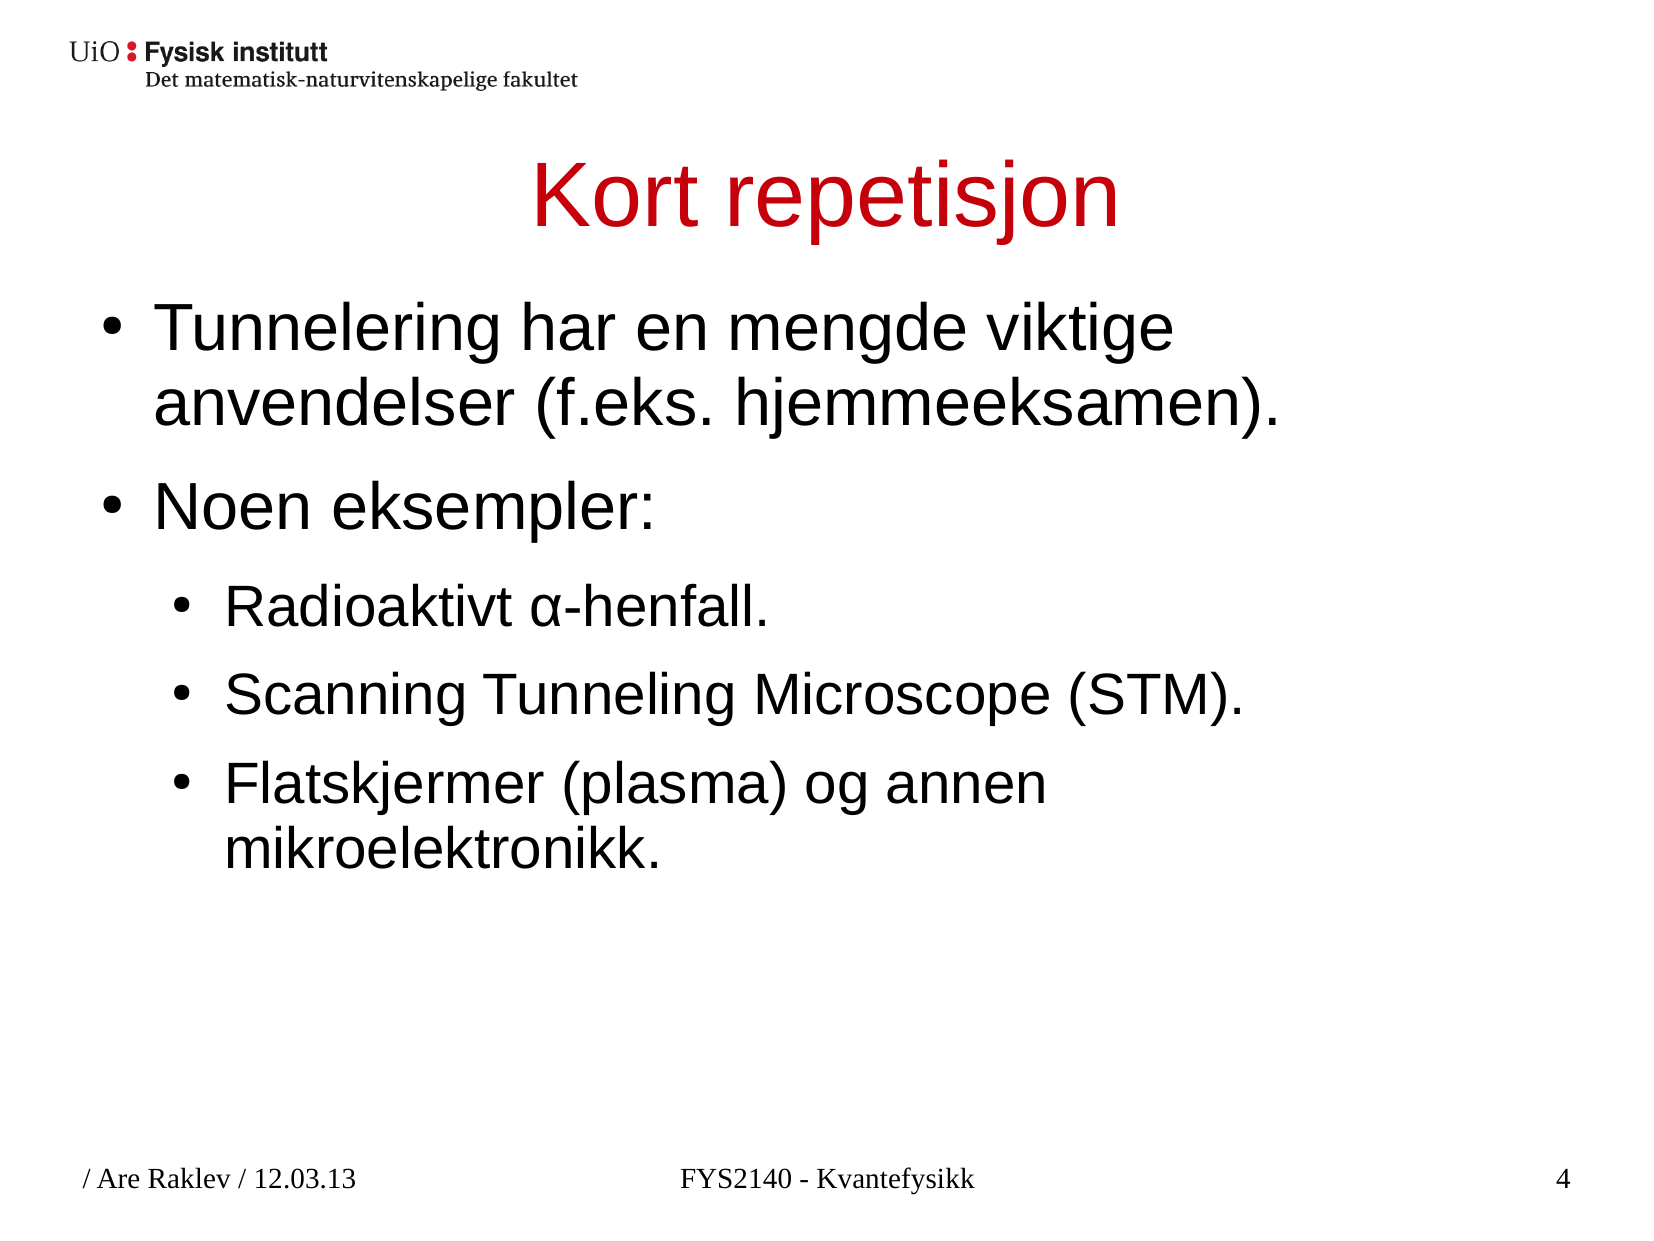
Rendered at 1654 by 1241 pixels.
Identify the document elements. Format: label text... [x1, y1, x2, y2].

picture [68, 37, 581, 93]
title Kort repetisjon [82, 90, 1571, 298]
list Tunnelering har en mengde viktige anvendelser (f.eks. hjemmeeksamen). Noen eksempler: Radioaktivt α-henfall. Scanning Tunneling Microscope (STM). Flatskjermer (plasma) og annen mikroelektronikk. [82, 290, 1501, 1094]
